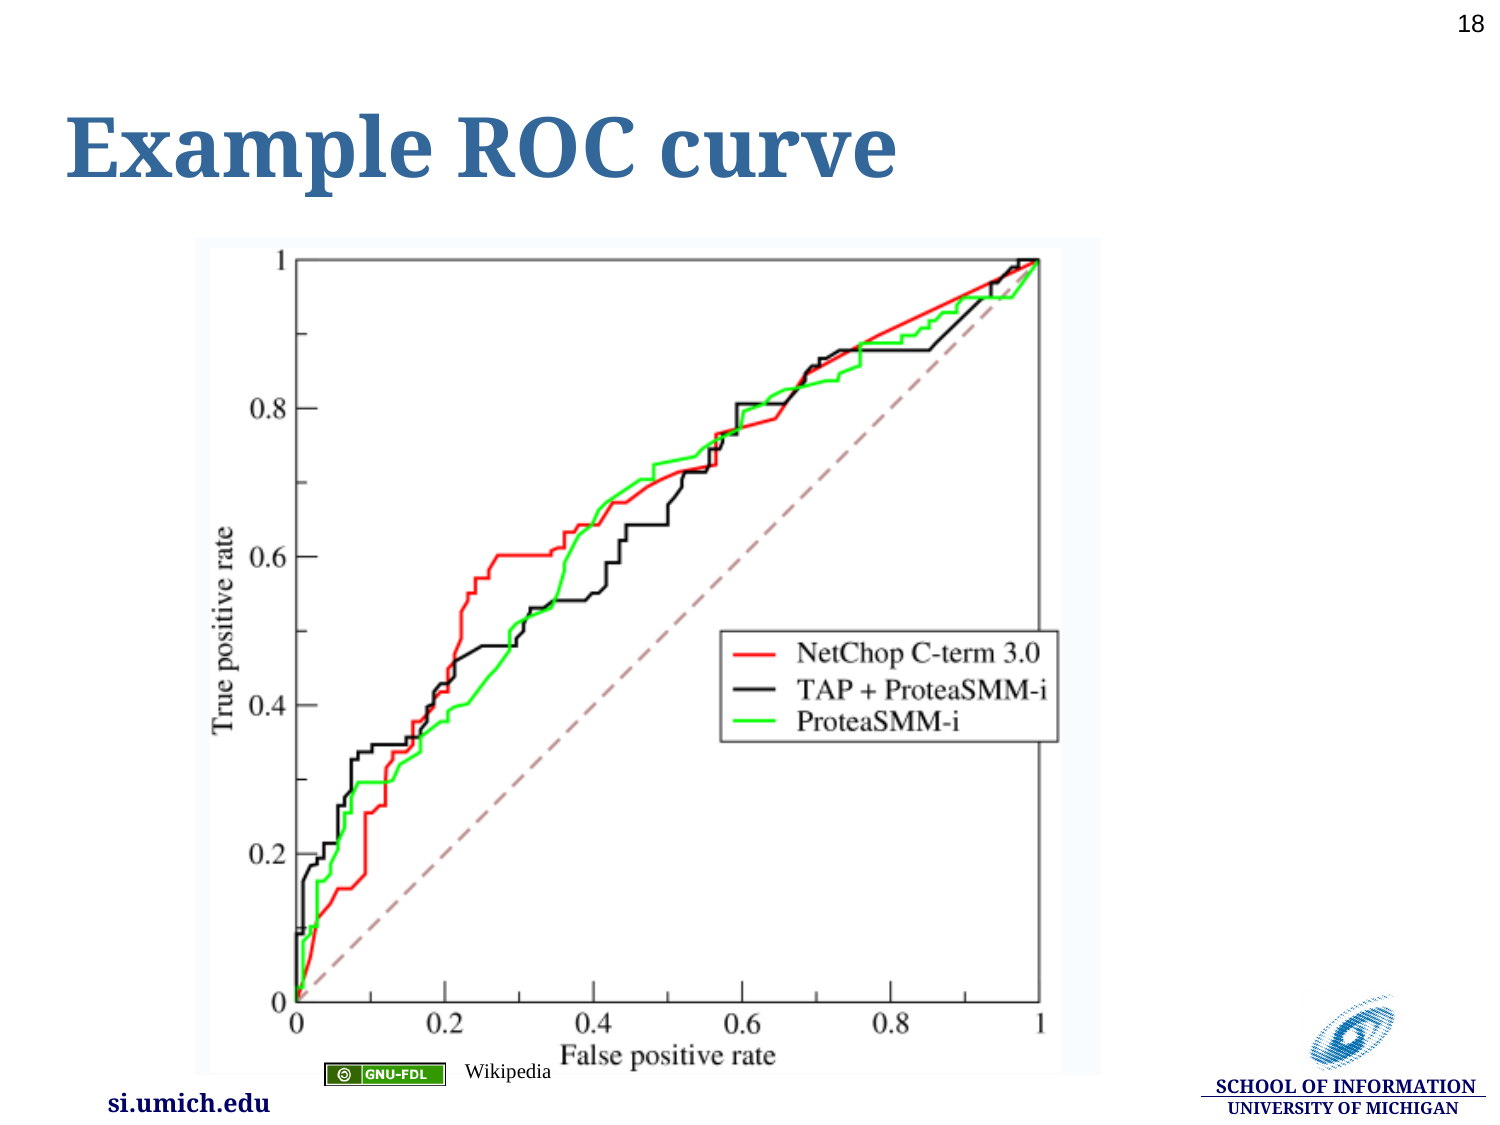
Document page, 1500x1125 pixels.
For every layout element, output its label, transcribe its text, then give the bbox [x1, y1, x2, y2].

text_box <number> [1337, 0, 1500, 51]
picture [195, 238, 1101, 1086]
title Example ROC curve [50, 49, 1326, 238]
text_box Wikipedia [449, 1049, 925, 1101]
picture [1299, 987, 1401, 1073]
